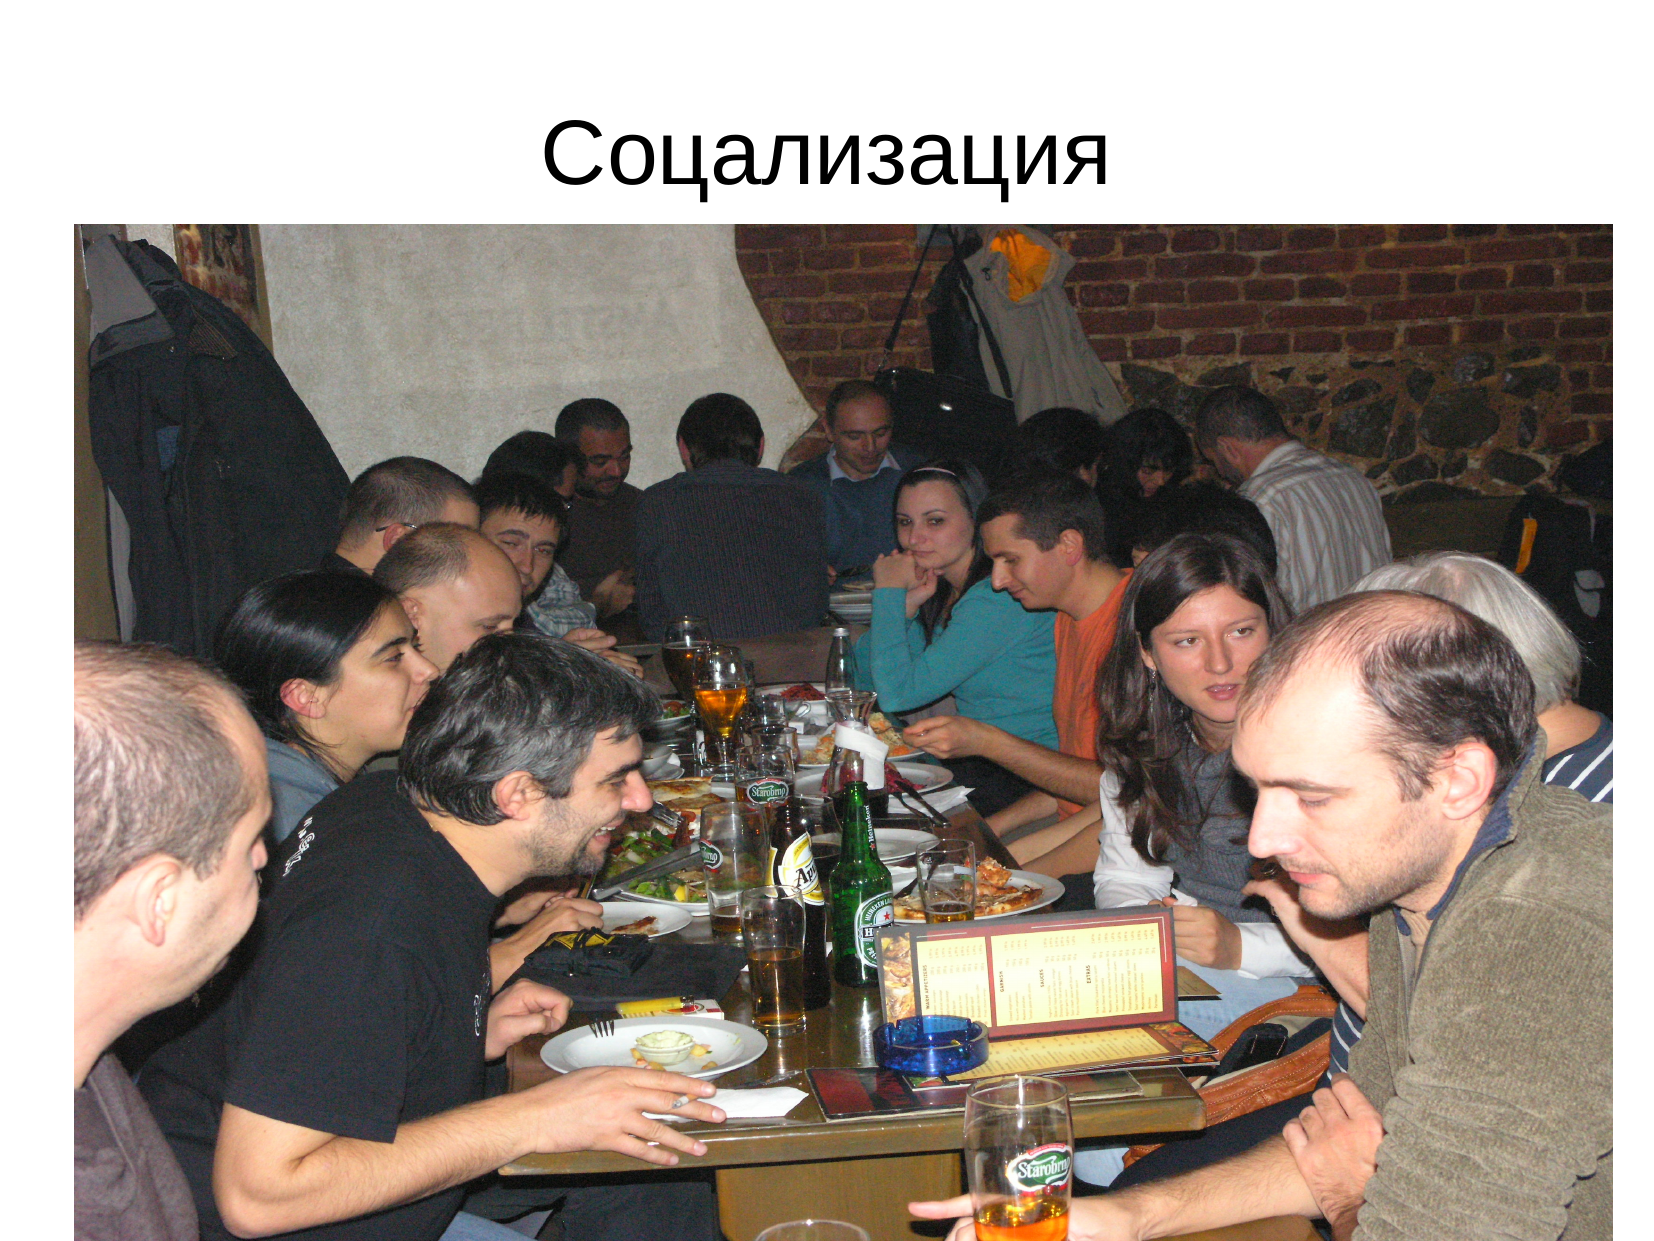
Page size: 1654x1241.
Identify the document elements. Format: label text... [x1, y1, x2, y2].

title Соцализация [82, 49, 1571, 224]
picture [74, 224, 1613, 1241]
